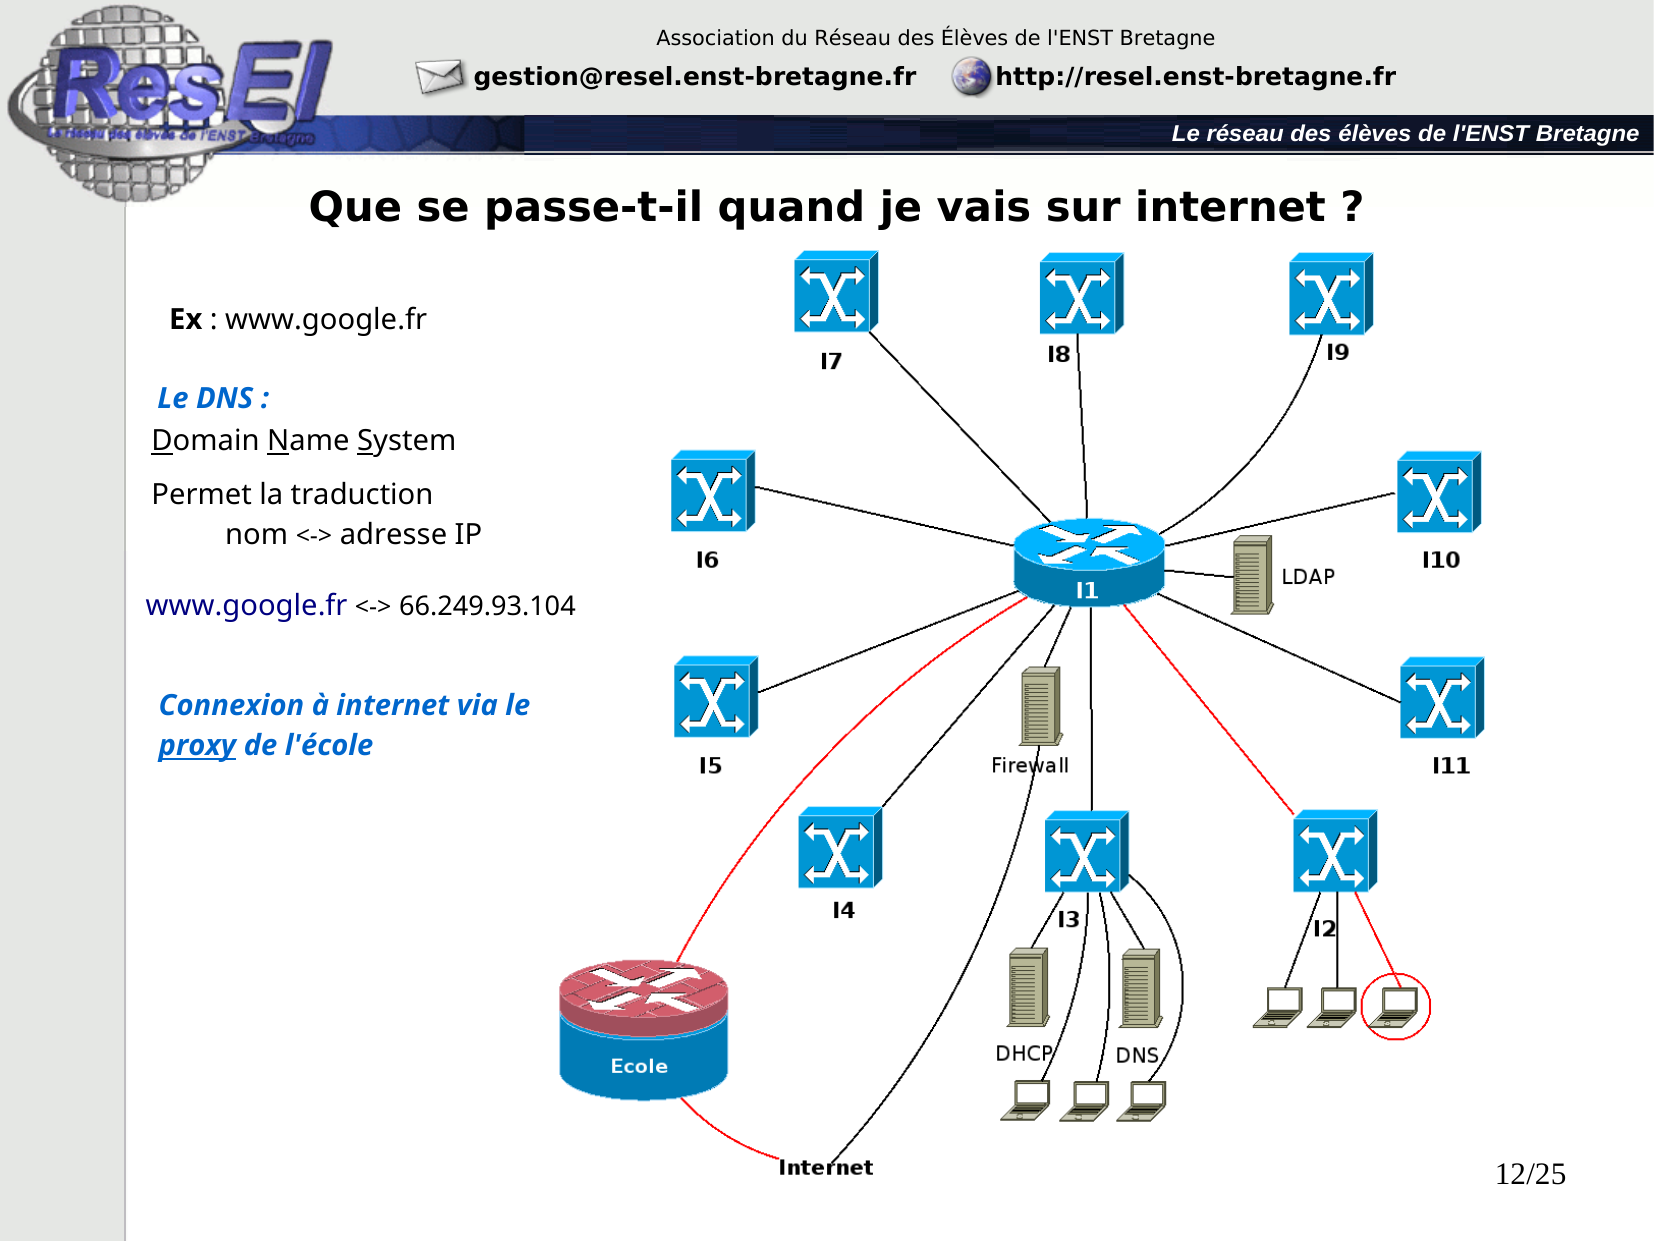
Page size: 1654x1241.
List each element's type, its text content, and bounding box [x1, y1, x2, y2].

picture [545, 250, 1485, 1190]
text_box Ex : www.google.fr [169, 298, 506, 335]
text_box Le DNS : [157, 377, 545, 414]
picture [802, 268, 864, 327]
text_box Permet la traduction nom <-> adresse IP [151, 473, 545, 546]
text_box Domain Name System [151, 418, 545, 455]
text_box Connexion à internet via le proxy de l'école [158, 684, 539, 757]
text_box Que se passe-t-il quand je vais sur internet ? [308, 183, 1366, 232]
picture [1408, 675, 1469, 732]
picture [0, 0, 1654, 1241]
text_box www.google.fr <-> 66.249.93.104 [145, 584, 645, 621]
